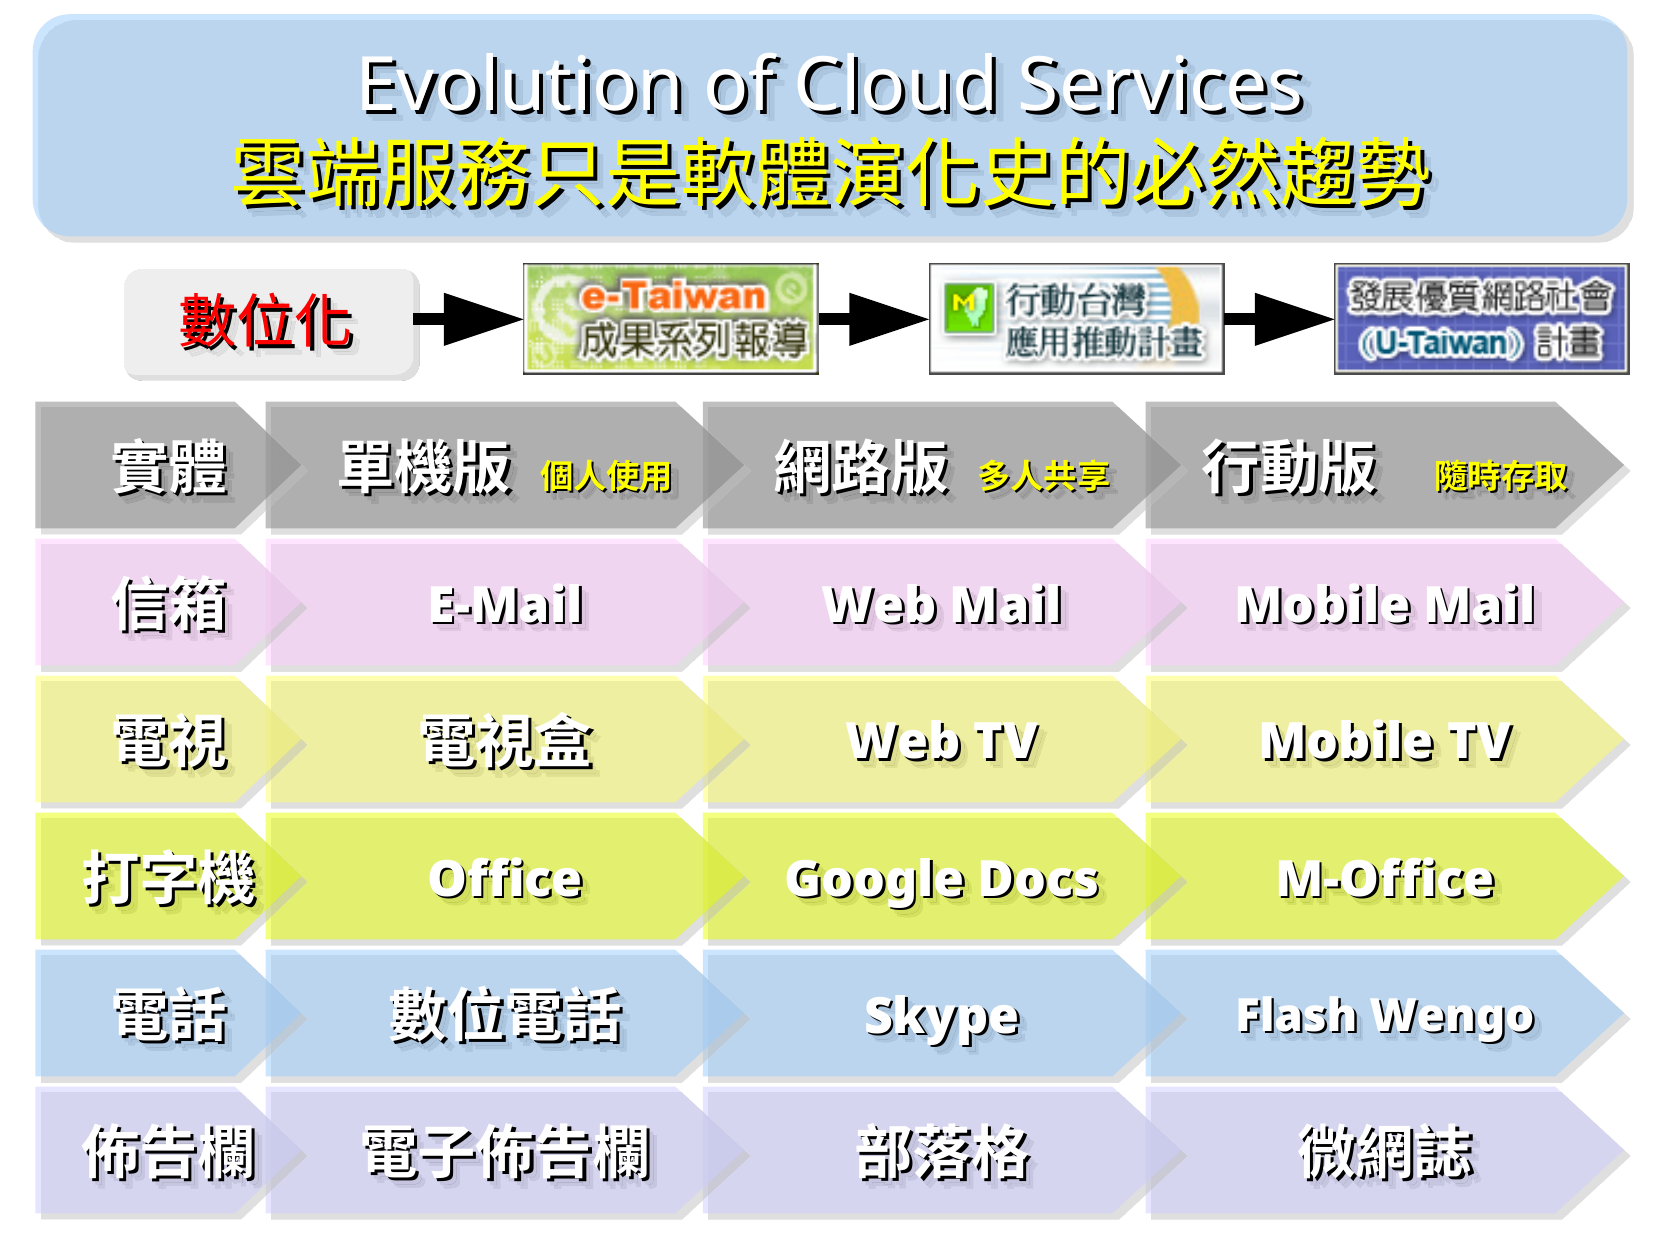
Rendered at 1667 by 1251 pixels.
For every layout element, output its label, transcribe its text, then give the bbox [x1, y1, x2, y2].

text_box M-Office [1145, 812, 1625, 940]
text_box 數位電話 [265, 949, 745, 1077]
text_box 電視 [35, 675, 302, 803]
text_box E-Mail [265, 538, 745, 666]
text_box 電子佈告欄 [265, 1086, 745, 1214]
text_box 行動版 隨時存取 [1145, 401, 1625, 529]
text_box 電視盒 [265, 675, 745, 803]
text_box 單機版 個人使用 [265, 401, 745, 529]
text_box Web TV [702, 675, 1182, 803]
text_box Web Mail [702, 538, 1182, 666]
text_box Mobile TV [1145, 675, 1625, 803]
text_box 佈告欄 [35, 1086, 302, 1214]
text_box 數位化 [118, 263, 414, 375]
text_box Evolution of Cloud Services 雲端服務只是軟體演化史的必然趨勢 [32, 14, 1628, 237]
text_box 微網誌 [1145, 1086, 1625, 1214]
text_box Office [265, 812, 745, 940]
text_box Mobile Mail [1145, 538, 1625, 666]
picture [929, 263, 1225, 375]
text_box 電話 [35, 949, 302, 1077]
picture [1334, 263, 1630, 375]
picture [523, 263, 819, 375]
text_box Flash Wengo [1145, 949, 1625, 1077]
text_box Skype [702, 949, 1182, 1077]
text_box 信箱 [35, 538, 302, 666]
text_box 部落格 [702, 1086, 1182, 1214]
text_box 網路版 多人共享 [702, 401, 1182, 529]
text_box 打字機 [35, 812, 302, 940]
text_box 實體 [35, 401, 302, 529]
text_box Google Docs [702, 812, 1182, 940]
